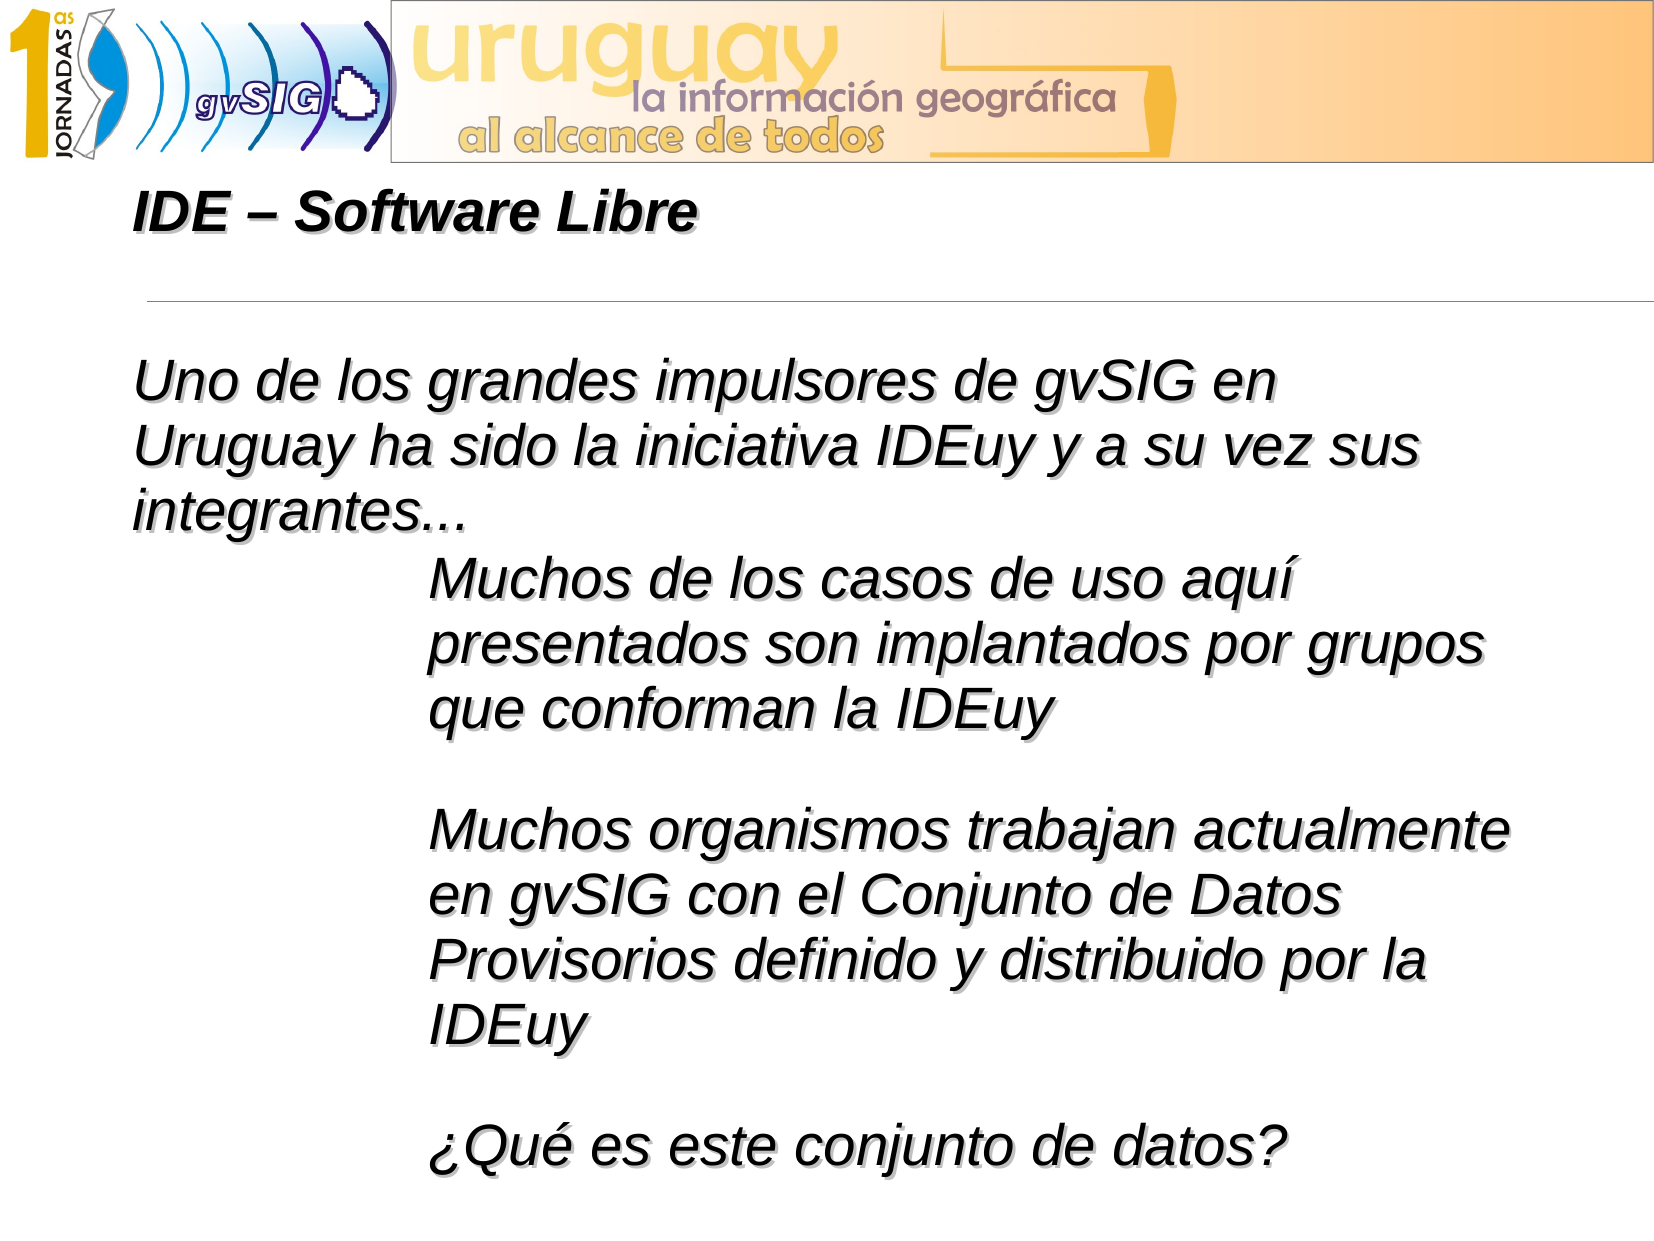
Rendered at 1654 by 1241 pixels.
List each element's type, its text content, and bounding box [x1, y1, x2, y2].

text_box IDE – Software Libre [118, 171, 975, 261]
picture [0, 6, 1181, 163]
text_box Uno de los grandes impulsores de gvSIG en Uruguay ha sido la iniciativa IDEuy y a su vez sus integrantes... [118, 340, 1506, 549]
text_box Muchos de los casos de uso aquí presentados son implantados por grupos que conforman la IDEuy Muchos organismos trabajan actualmente en gvSIG con el Conjunto de Datos Provisorios definido y distribuido por la IDEuy ¿Qué es este conjunto de datos? [413, 538, 1536, 1182]
